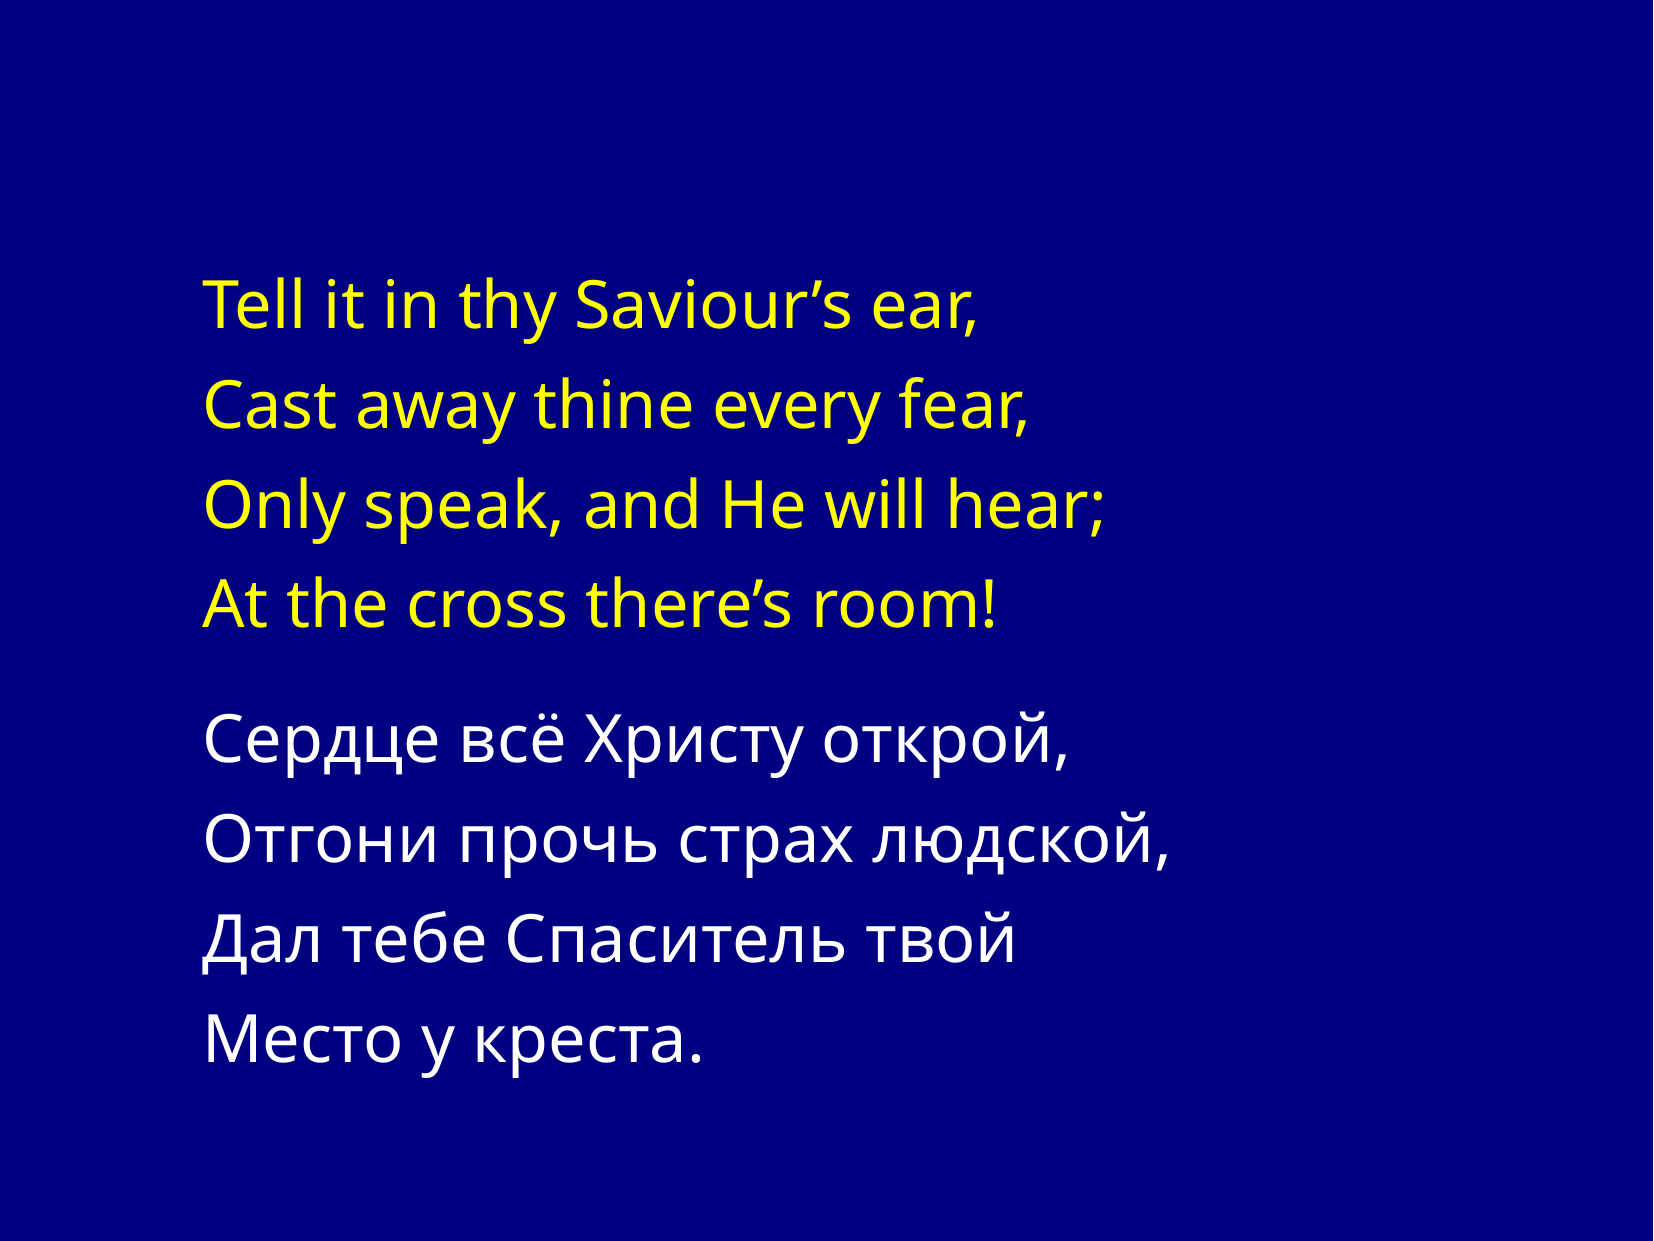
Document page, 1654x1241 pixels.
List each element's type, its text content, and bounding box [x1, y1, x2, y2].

text_box Tell it in thy Saviour’s ear, Cast away thine every fear, Only speak, and He will hear; At the cross there’s room! [75, 150, 1576, 638]
text_box Сердце всё Христу открой, Отгони прочь страх людской, Дал тебе Спаситель твой Место у креста. [75, 675, 1576, 1163]
